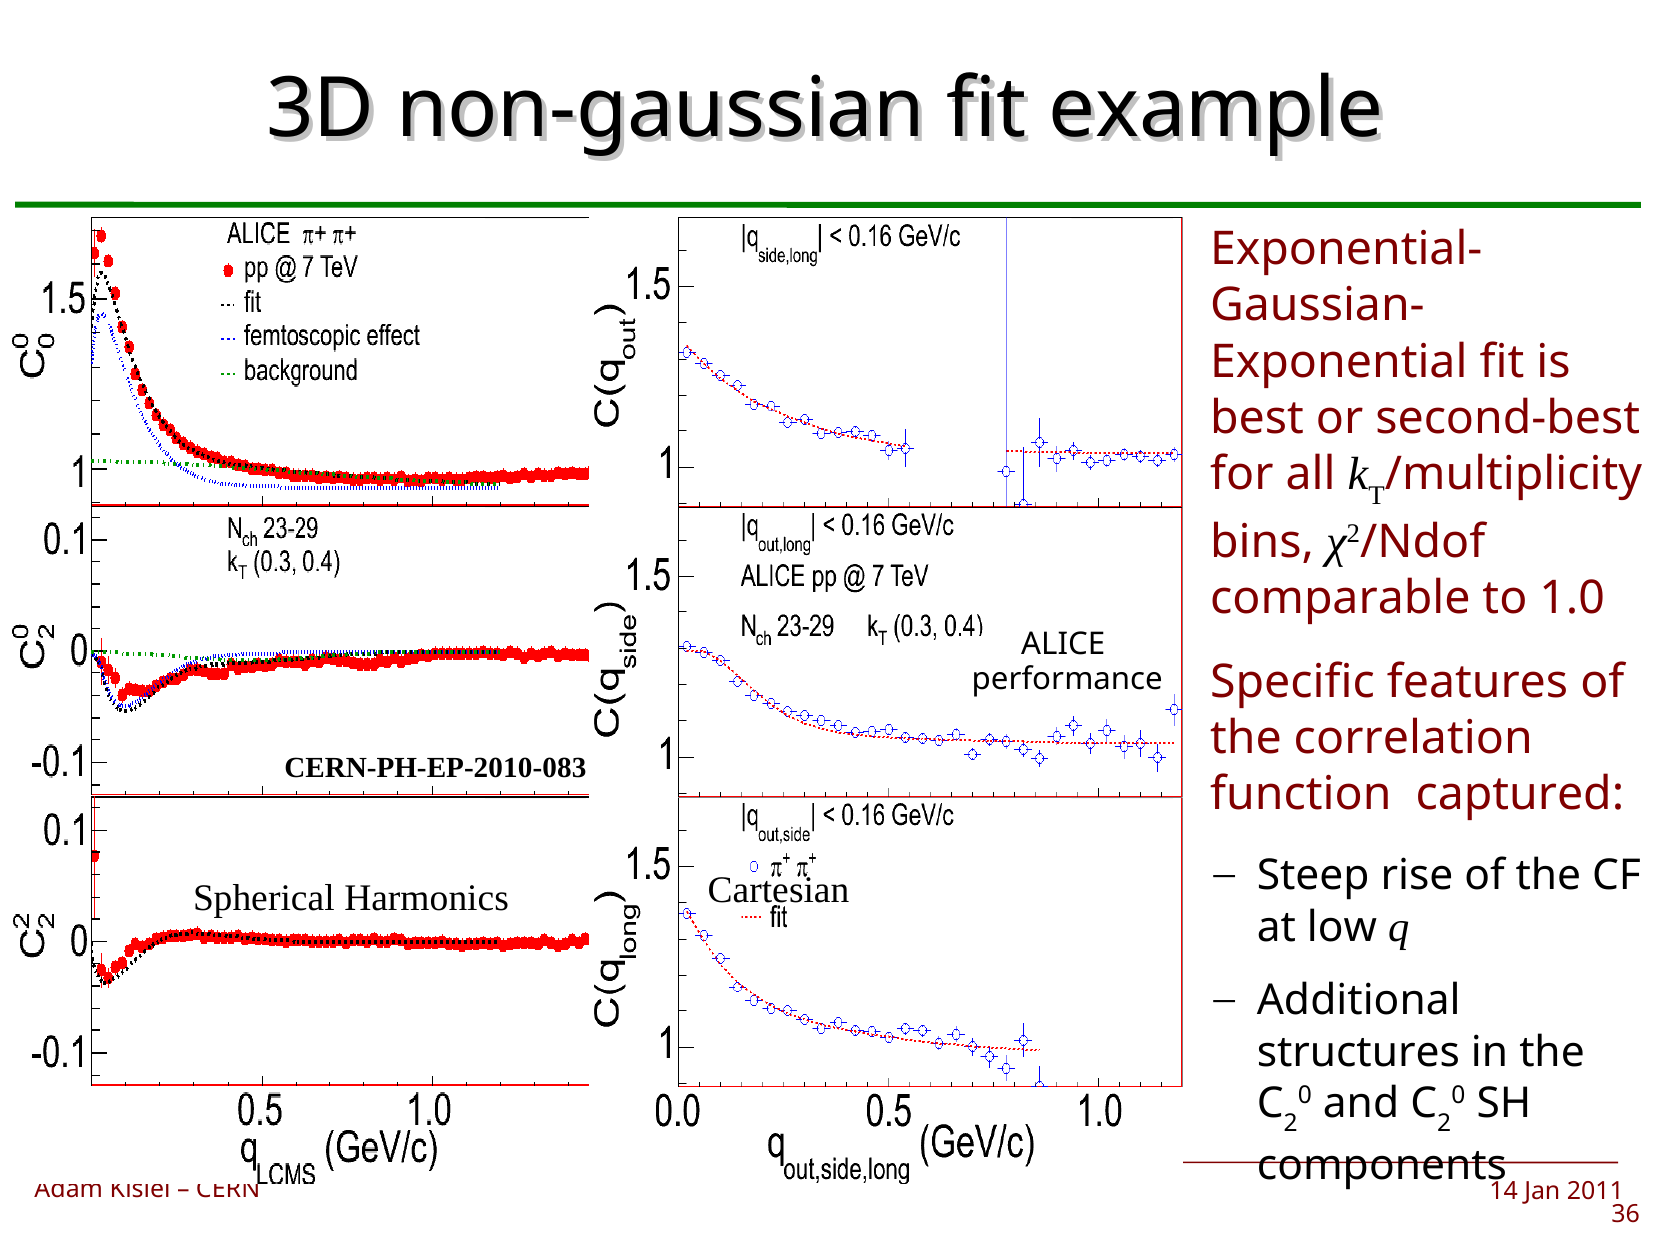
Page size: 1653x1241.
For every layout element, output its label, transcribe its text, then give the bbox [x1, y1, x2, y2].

text_box Spherical Harmonics [178, 870, 524, 927]
text_box Cartesian [692, 862, 865, 919]
picture [2, 217, 1183, 1184]
text_box ALICE performance [967, 636, 1168, 687]
title 3D non-gaussian fit example [119, 7, 1531, 200]
list Exponential-Gaussian-Exponential fit is best or second-best for all kT/multiplicity bins, χ2/Ndof comparable to 1.0 Specific features of the correlation function captured: Steep rise of the CF at low q Additional structures in the C20 and C20 SH components [1157, 217, 1644, 1241]
text_box CERN-PH-EP-2010-083 [269, 743, 704, 792]
